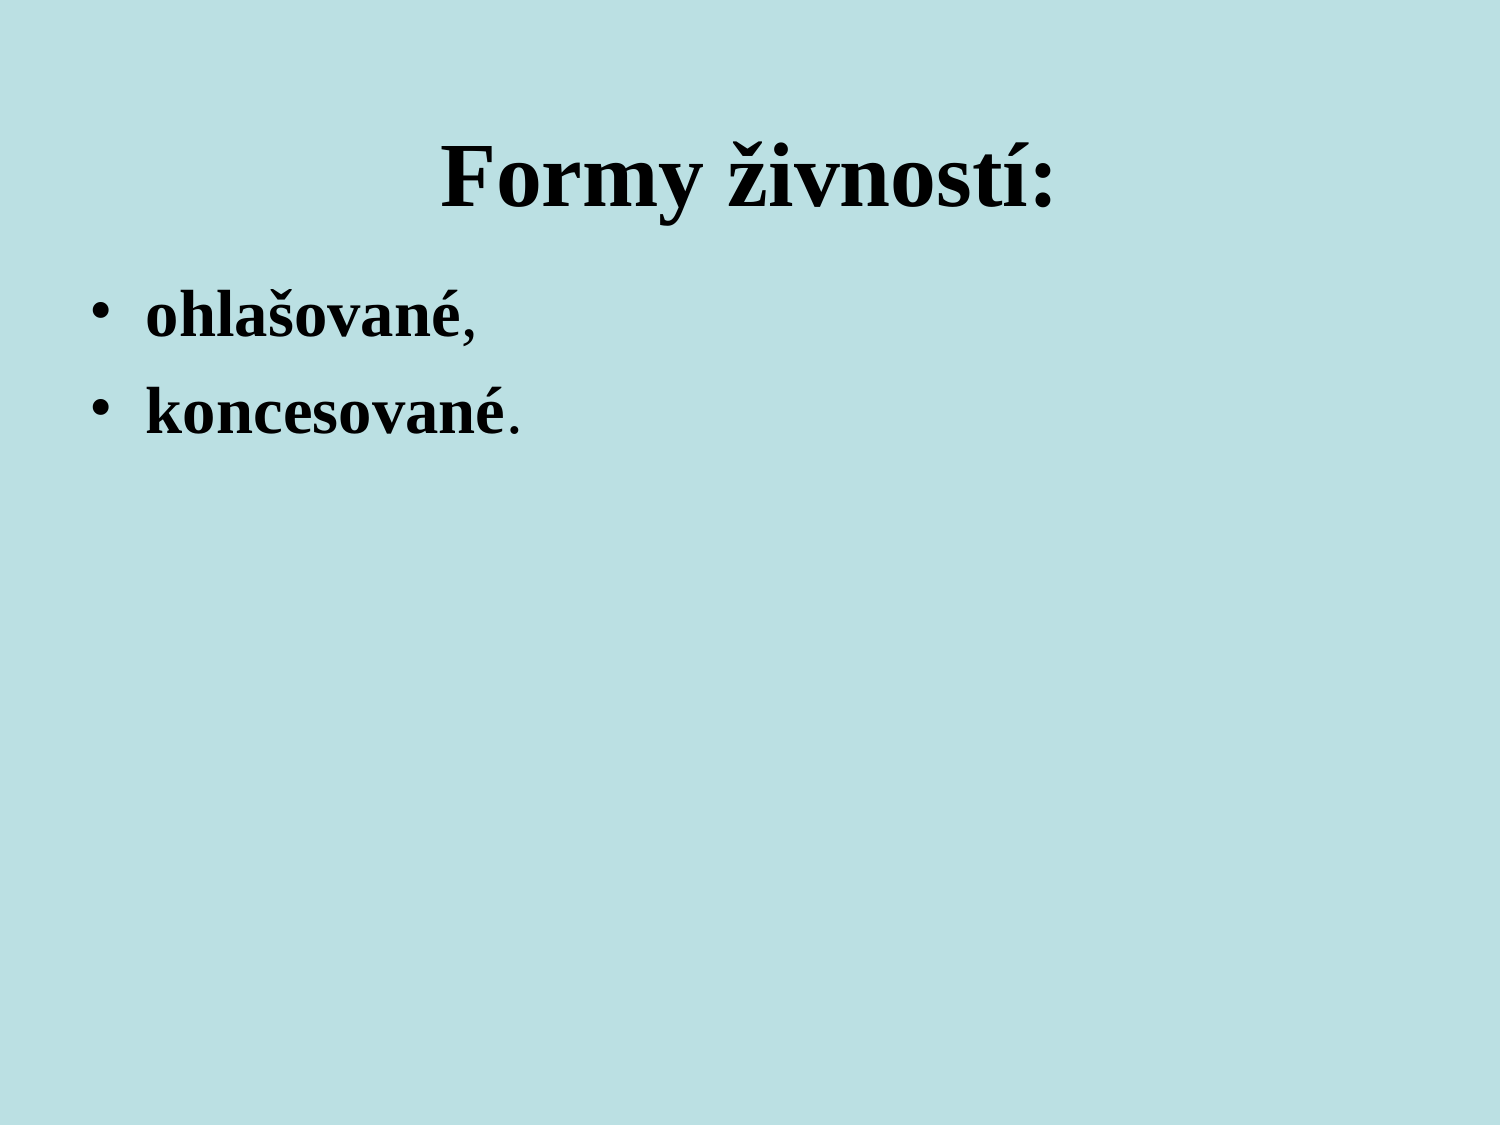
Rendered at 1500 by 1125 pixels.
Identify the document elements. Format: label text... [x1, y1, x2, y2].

title Formy živností: [75, 44, 1426, 233]
list ohlašované, koncesované. [75, 262, 1426, 1006]
